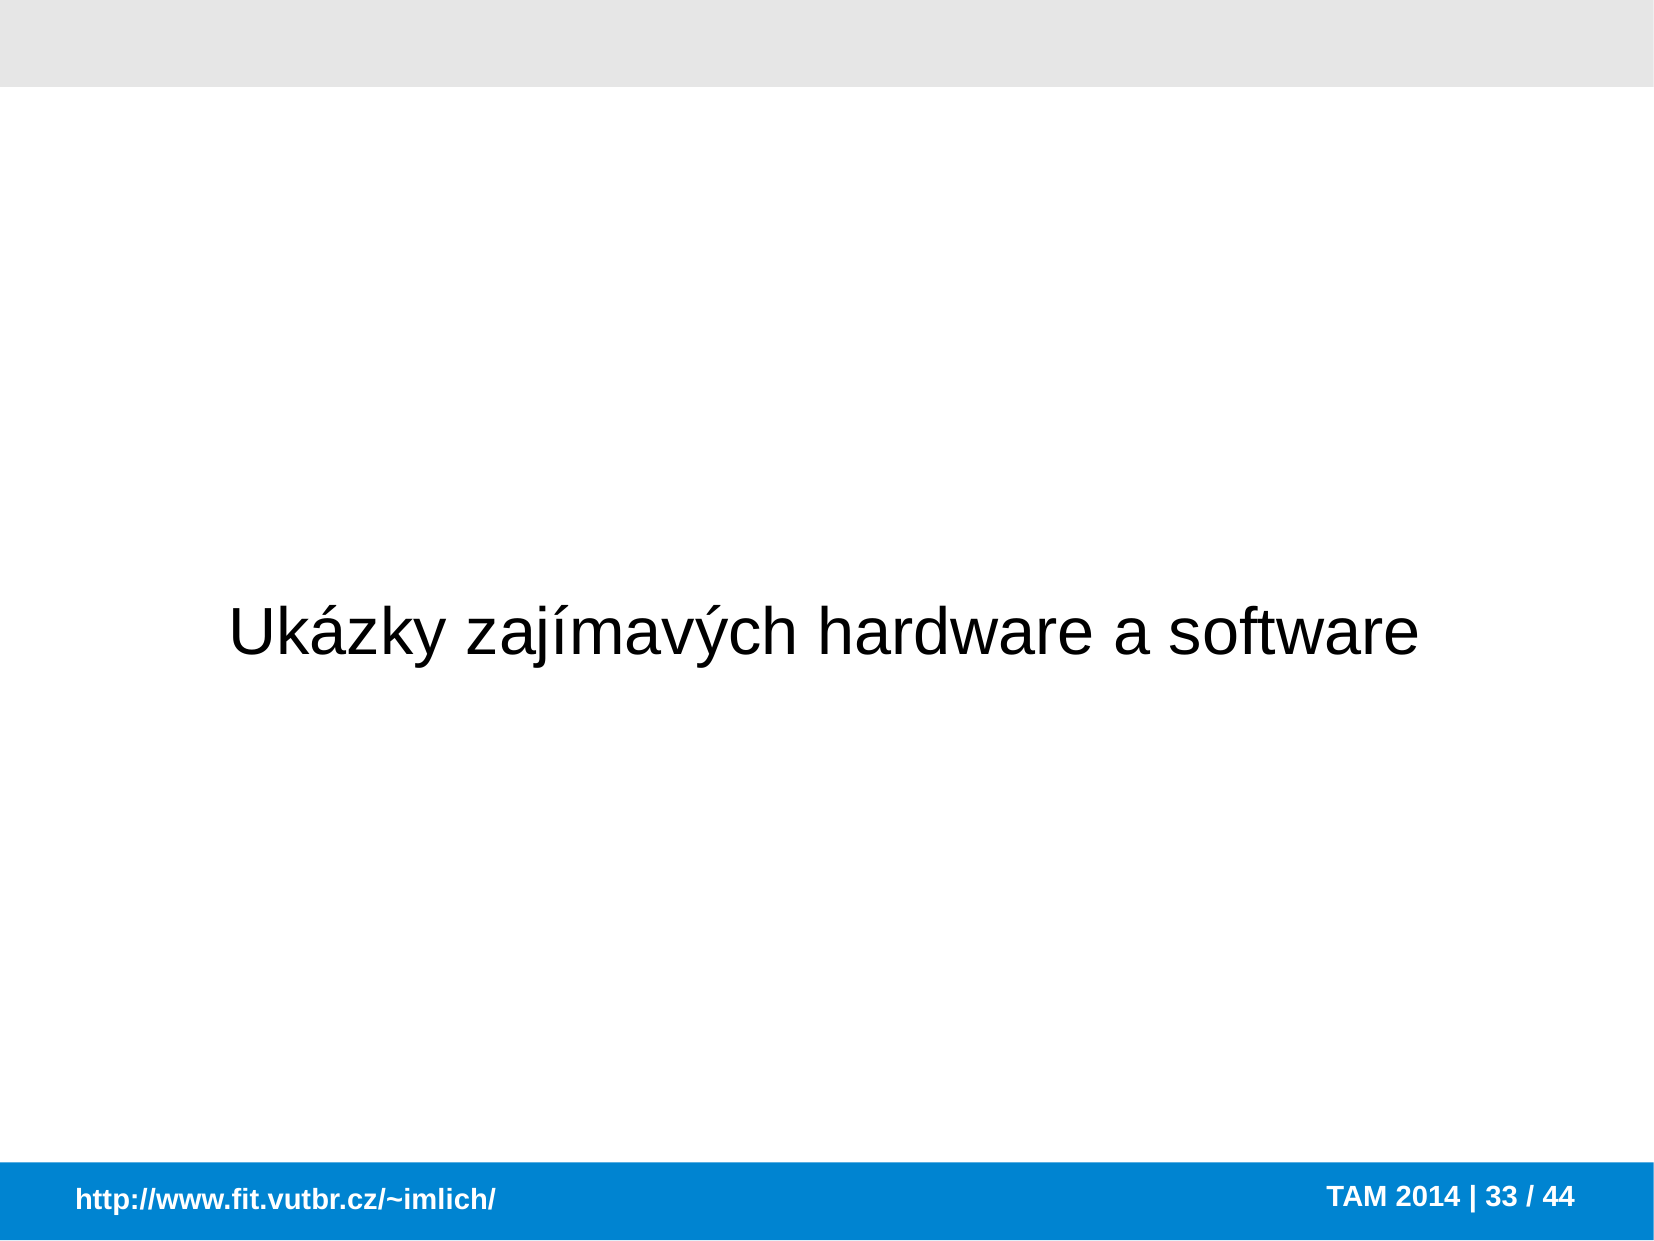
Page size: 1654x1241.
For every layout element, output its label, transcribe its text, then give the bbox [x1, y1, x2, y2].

subtitle Ukázky zajímavých hardware a software [37, 101, 1613, 1163]
